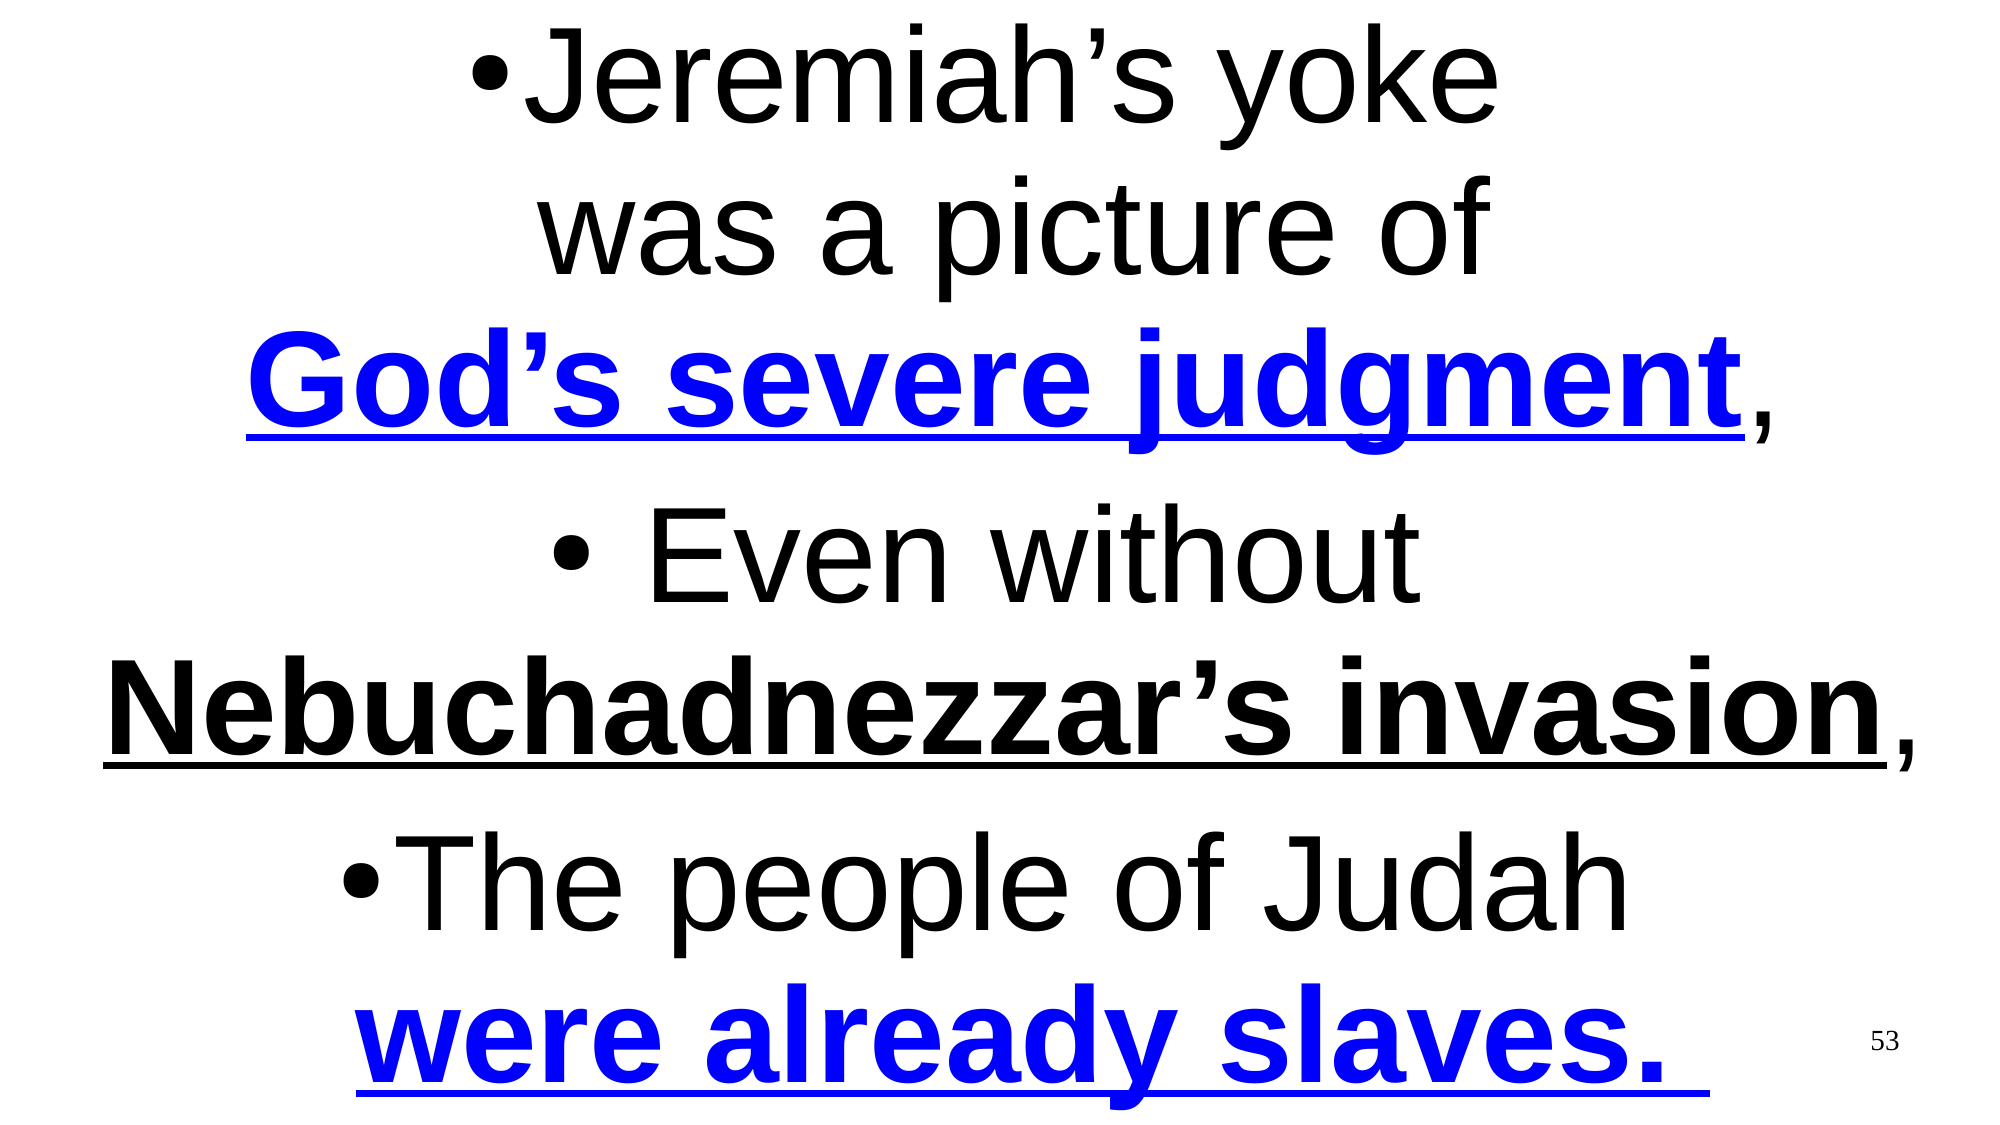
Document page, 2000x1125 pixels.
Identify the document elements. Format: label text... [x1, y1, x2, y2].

list Jeremiah’s yoke was a picture of God’s severe judgment, Even without Nebuchadnezzar’s invasion, The people of Judah were already slaves. [0, 0, 1996, 1123]
